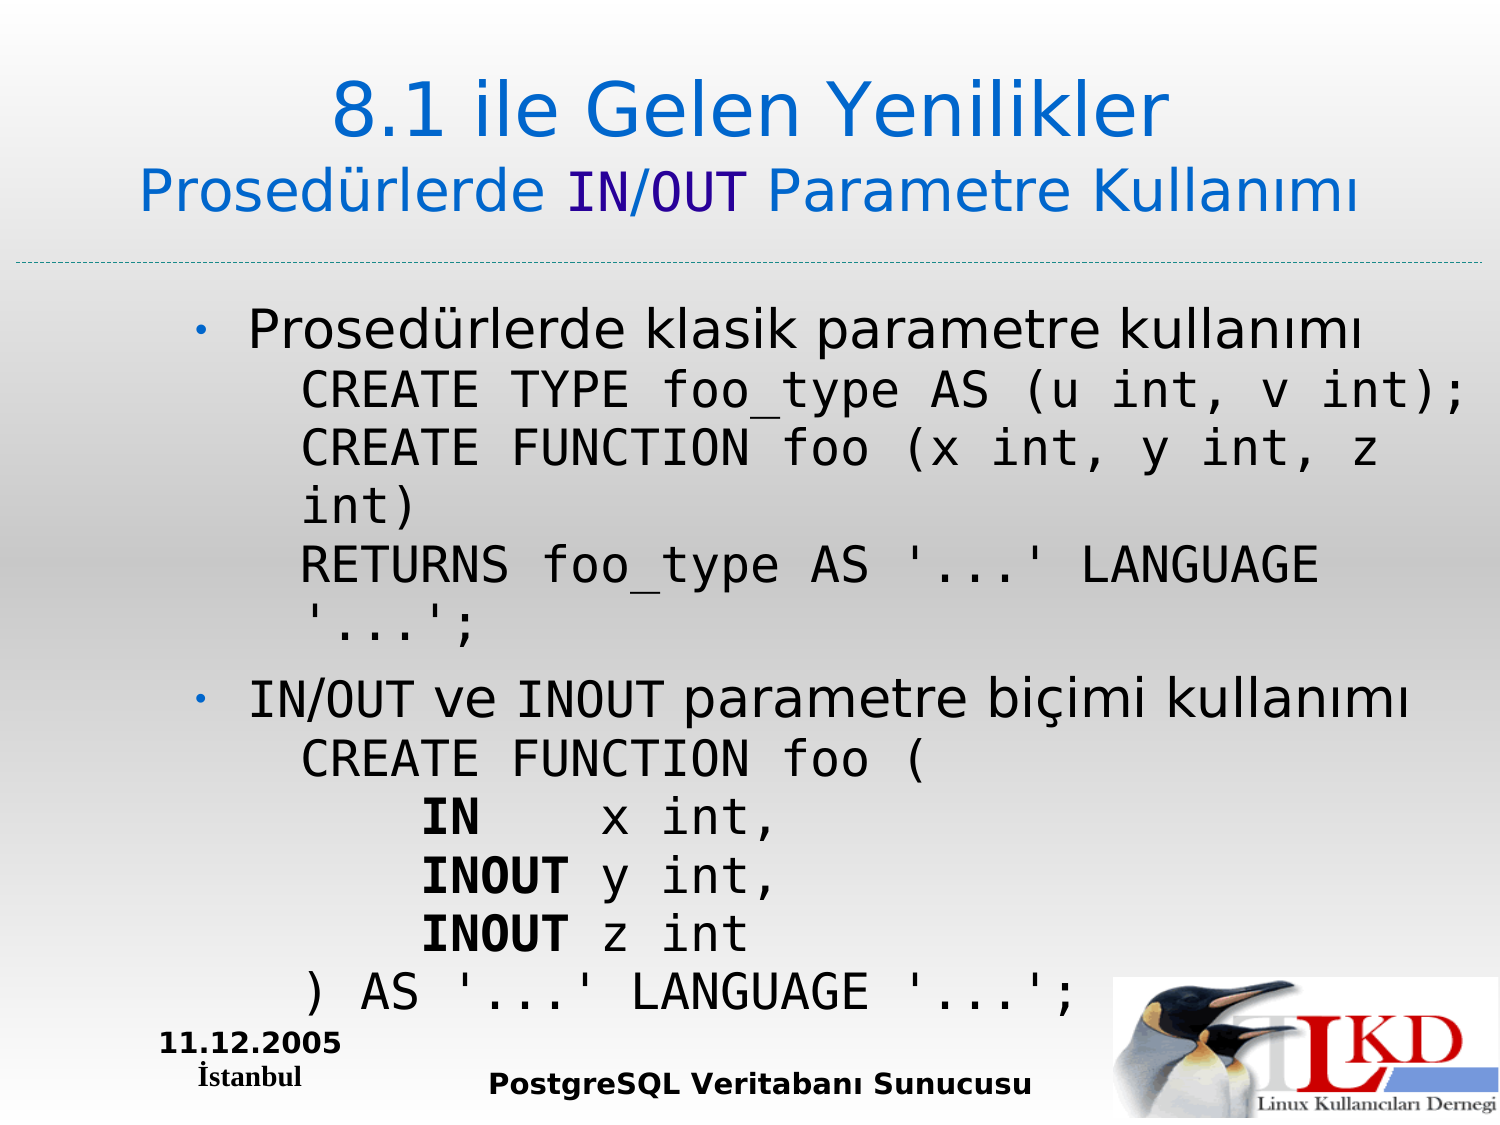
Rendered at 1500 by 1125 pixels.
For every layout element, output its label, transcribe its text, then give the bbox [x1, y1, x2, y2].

title 8.1 ile Gelen Yenilikler Prosedürlerde IN/OUT Parametre Kullanımı [0, 0, 1500, 225]
list Prosedürlerde klasik parametre kullanımı CREATE TYPE foo_type AS (u int, v int); CREATE FUNCTION foo (x int, y int, z int) RETURNS foo_type AS '...' LANGUAGE '...'; IN/OUT ve INOUT parametre biçimi kullanımı CREATE FUNCTION foo ( IN x int, INOUT y int, INOUT z int ) AS '...' LANGUAGE '...'; [0, 297, 1500, 975]
picture [1113, 977, 1499, 1118]
